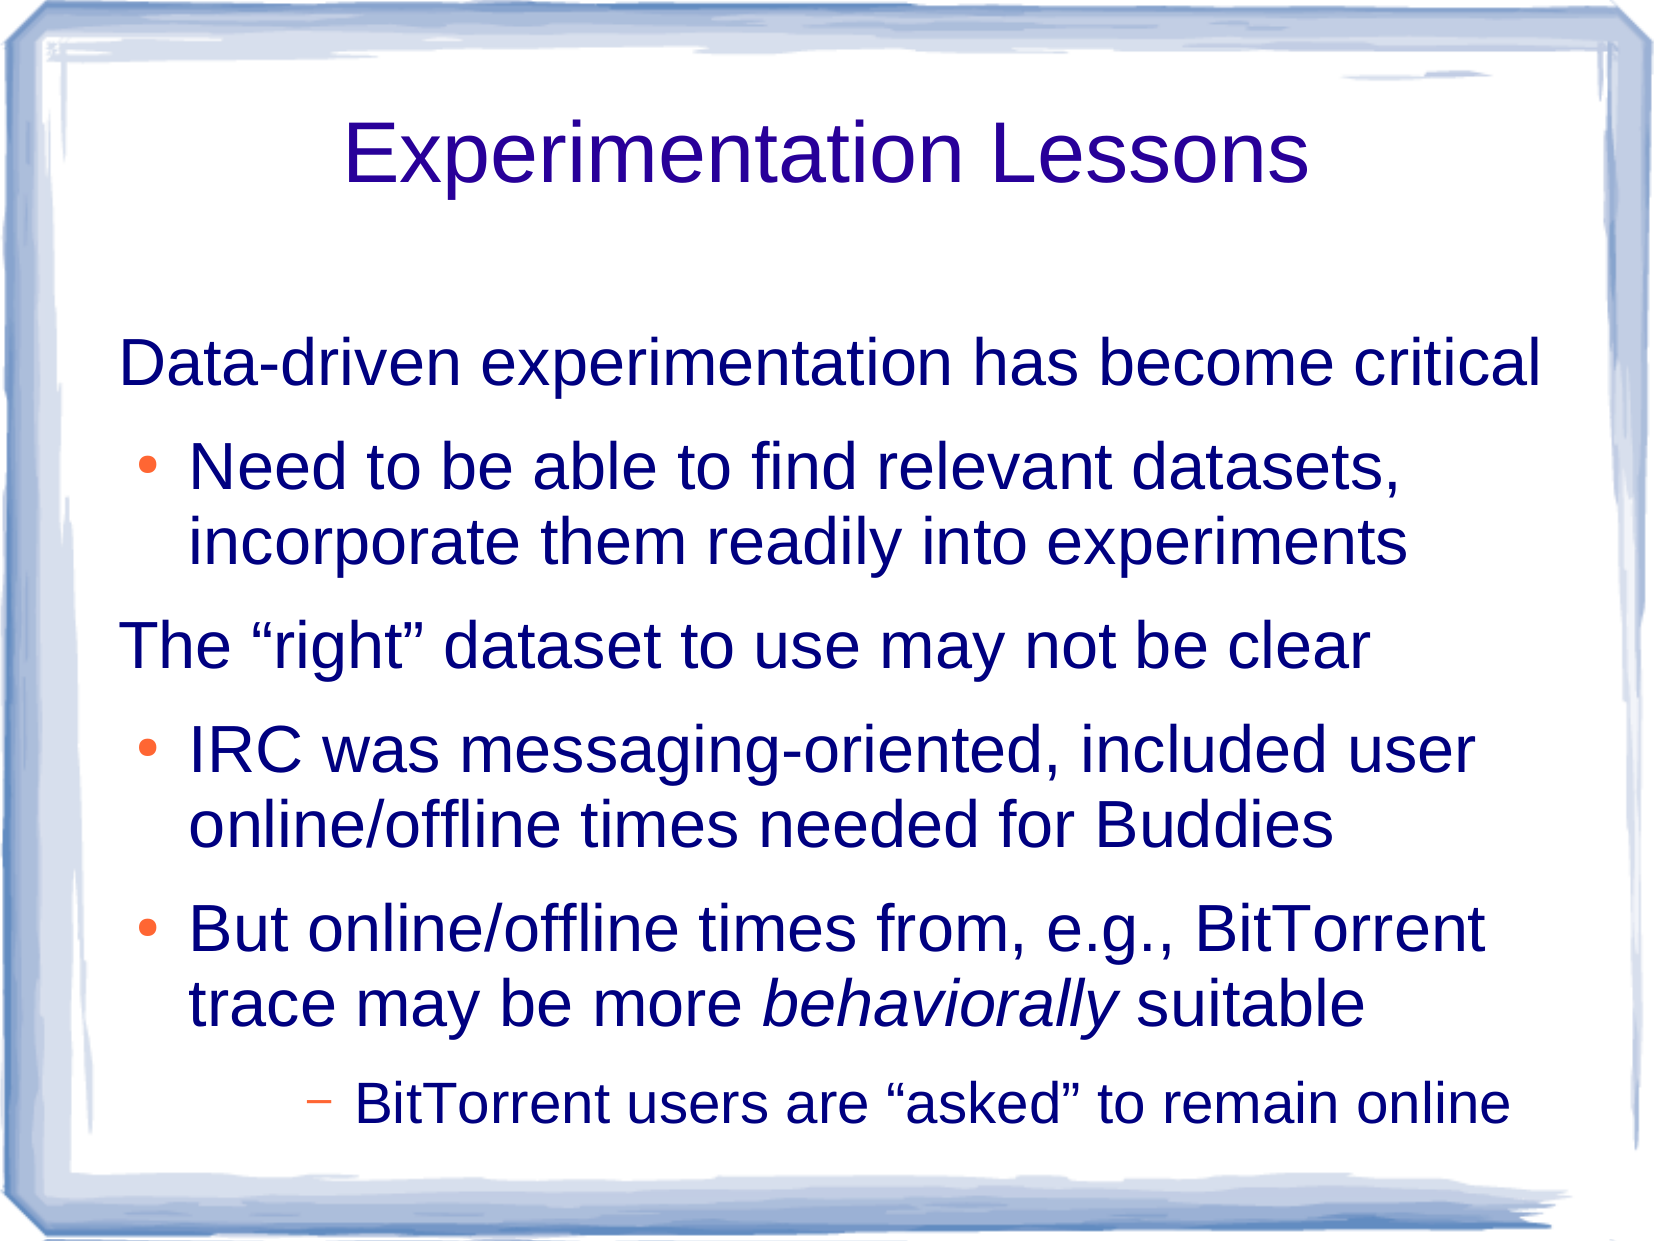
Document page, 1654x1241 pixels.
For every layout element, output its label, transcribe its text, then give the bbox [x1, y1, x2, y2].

title Experimentation Lessons [82, 49, 1571, 257]
picture [0, 0, 1654, 1241]
list Data-driven experimentation has become critical Need to be able to find relevant datasets, incorporate them readily into experiments The “right” dataset to use may not be clear IRC was messaging-oriented, included user online/offline times needed for Buddies But online/offline times from, e.g., BitTorrent trace may be more behaviorally suitable BitTorrent users are “asked” to remain online [118, 324, 1571, 1132]
